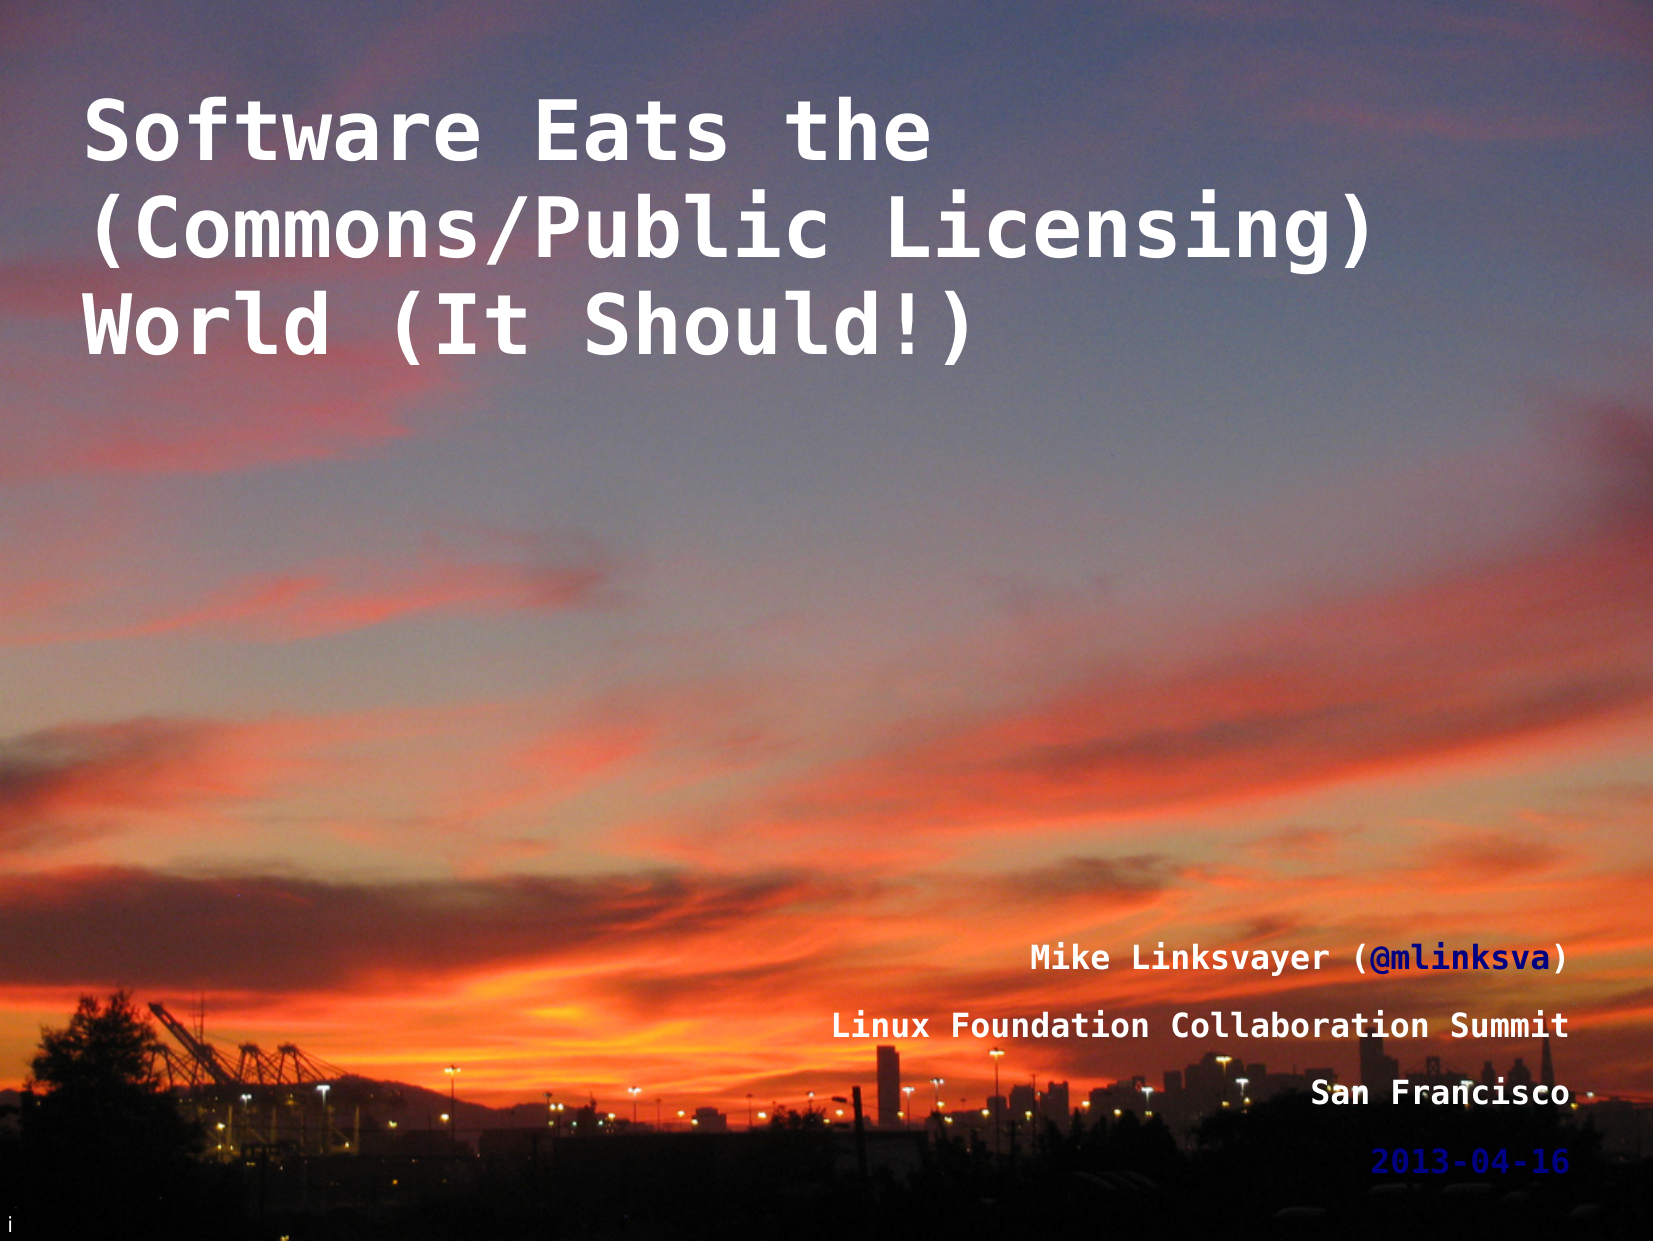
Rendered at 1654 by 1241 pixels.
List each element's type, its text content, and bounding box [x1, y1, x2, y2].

list Software Eats the (Commons/Public Licensing) World (It Should!) Mike Linksvayer (@mlinksva) Linux Foundation Collaboration Summit San Francisco 2013-04-16 [82, 82, 1571, 1181]
text_box i [0, 1205, 30, 1241]
picture [0, 0, 1653, 1241]
